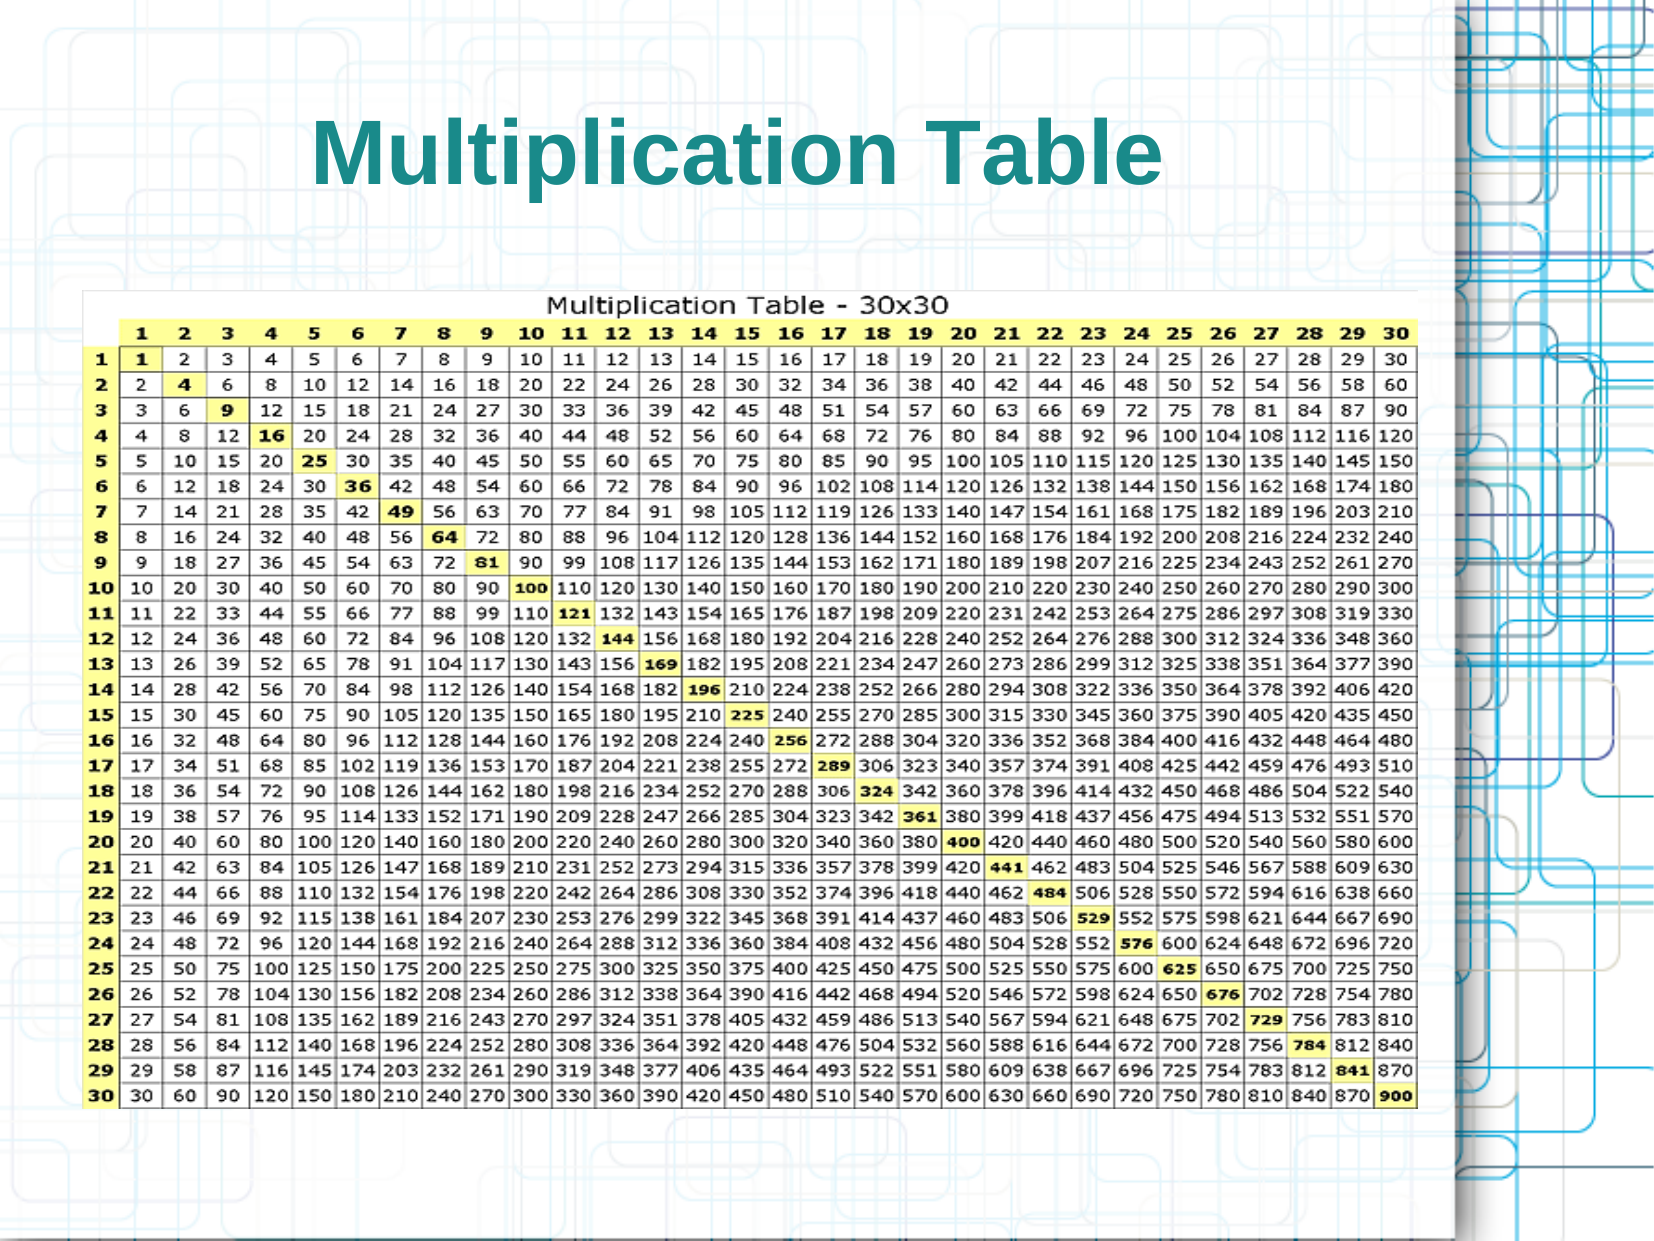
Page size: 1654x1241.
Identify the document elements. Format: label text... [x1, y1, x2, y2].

title Multiplication Table [59, 49, 1418, 257]
picture [0, 0, 1654, 1241]
